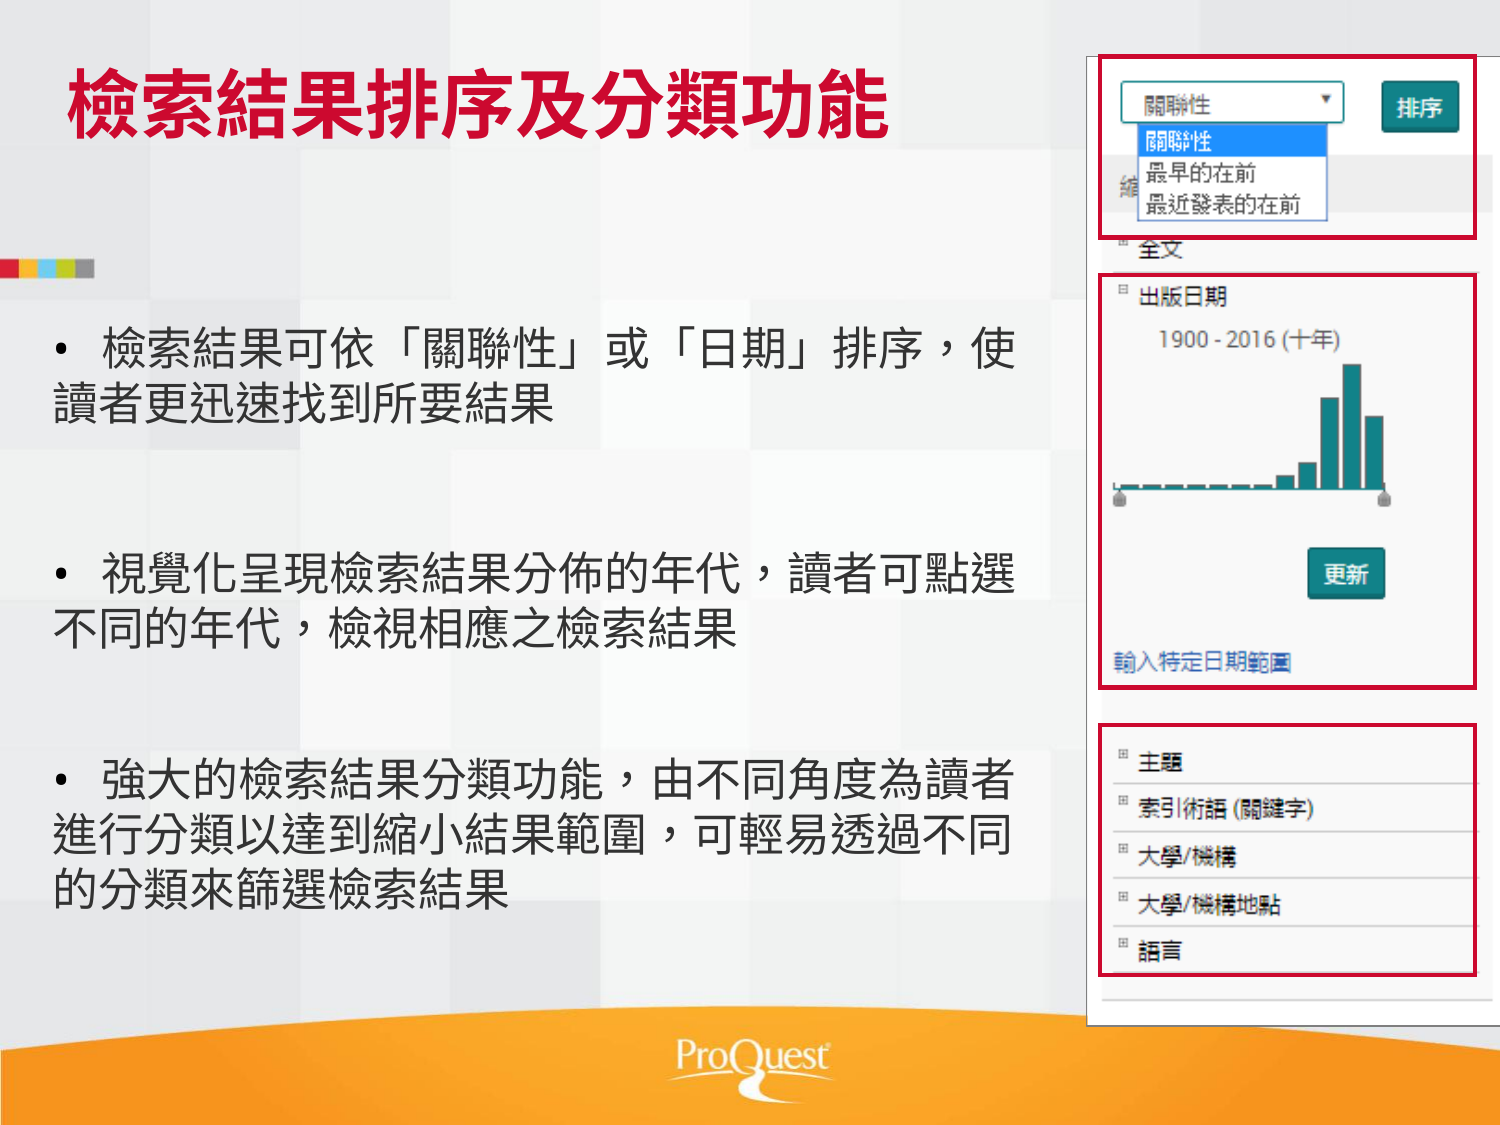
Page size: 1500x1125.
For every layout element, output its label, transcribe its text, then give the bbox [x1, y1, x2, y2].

text_box 檢索結果排序及分類功能 [50, 50, 1051, 157]
picture [1087, 57, 1500, 1026]
text_box 檢索結果可依「關聯性」或「日期」排序，使讀者更迅速找到所要結果 [37, 312, 1050, 438]
picture [1102, 59, 1473, 235]
text_box 視覺化呈現檢索結果分佈的年代，讀者可點選不同的年代，檢視相應之檢索結果 [37, 537, 1050, 663]
text_box 強大的檢索結果分類功能，由不同角度為讀者進行分類以達到縮小結果範圍，可輕易透過不同的分類來篩選檢索結果 [37, 743, 1050, 923]
